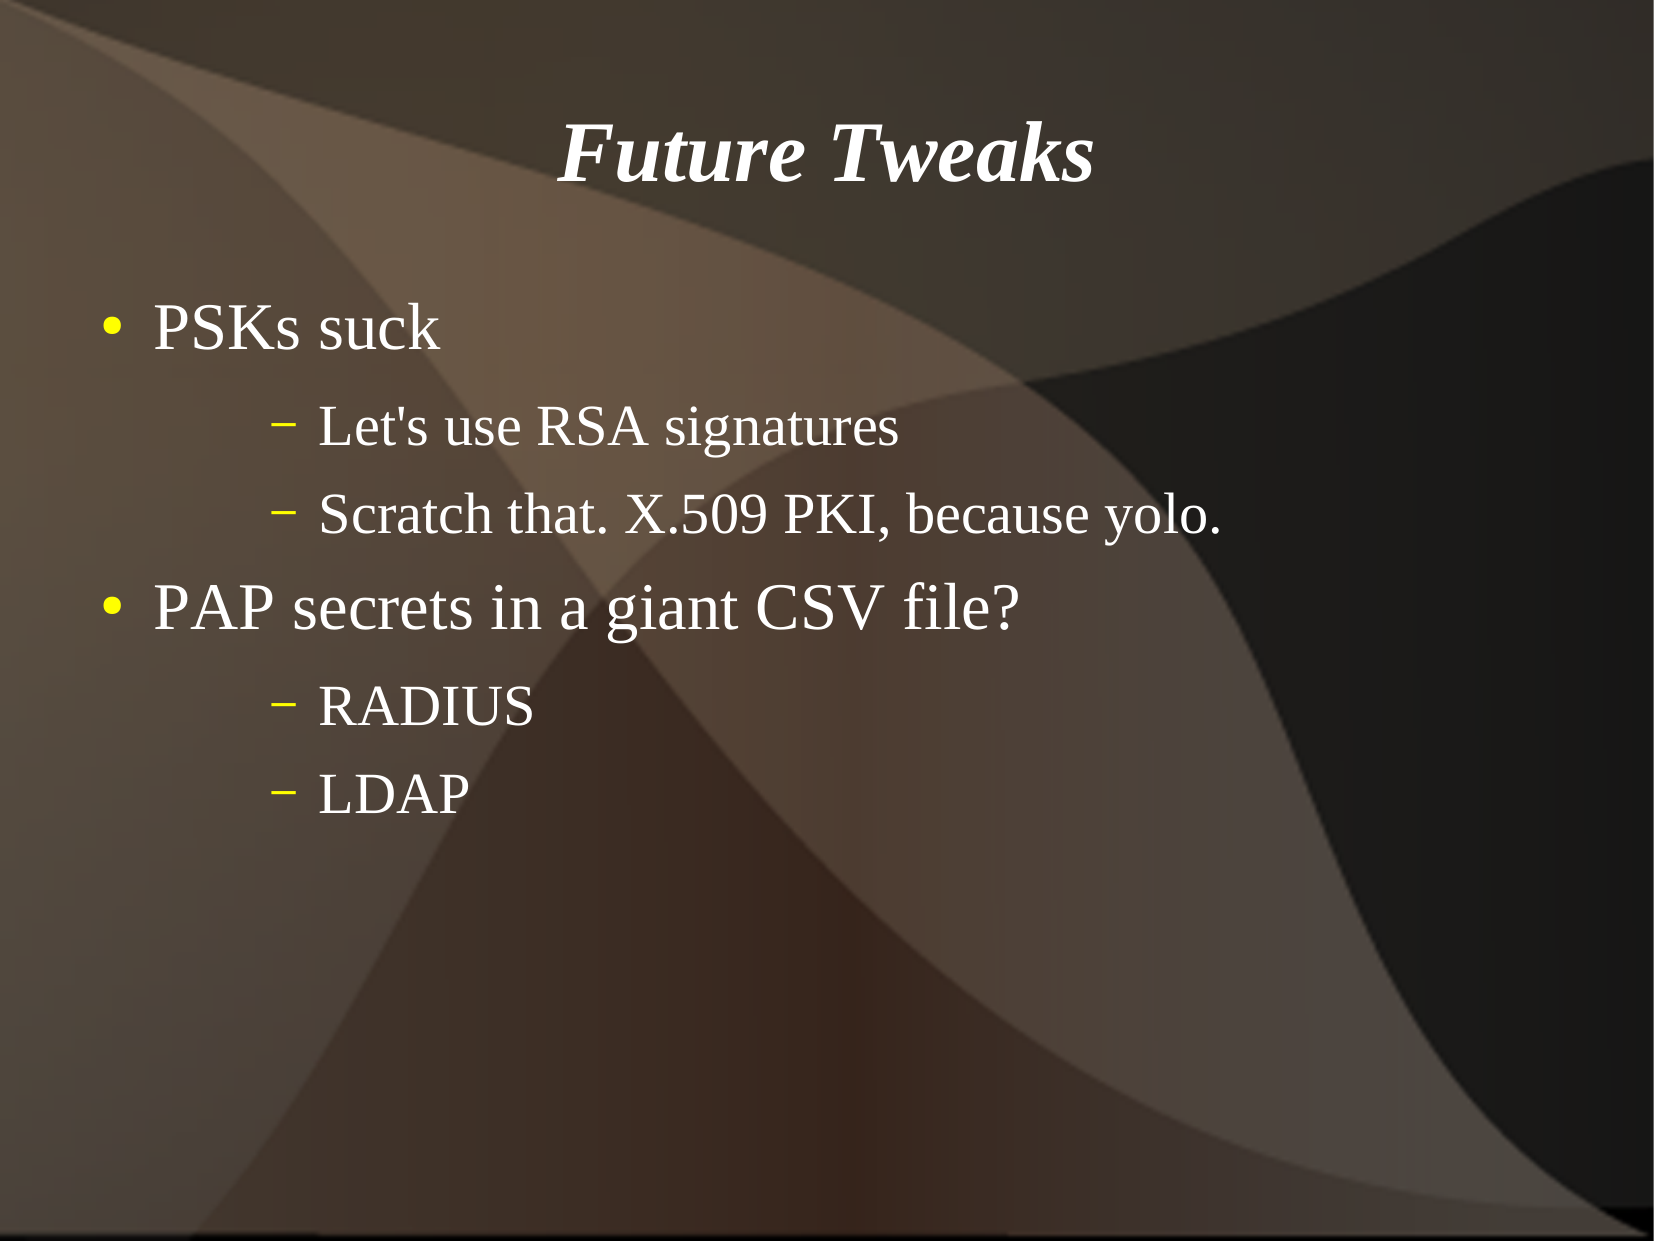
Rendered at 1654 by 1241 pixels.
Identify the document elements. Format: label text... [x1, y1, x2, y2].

title Future Tweaks [82, 49, 1571, 257]
picture [0, 0, 1654, 1241]
list PSKs suck Let's use RSA signatures Scratch that. X.509 PKI, because yolo. PAP secrets in a giant CSV file? RADIUS LDAP [82, 290, 1571, 1010]
